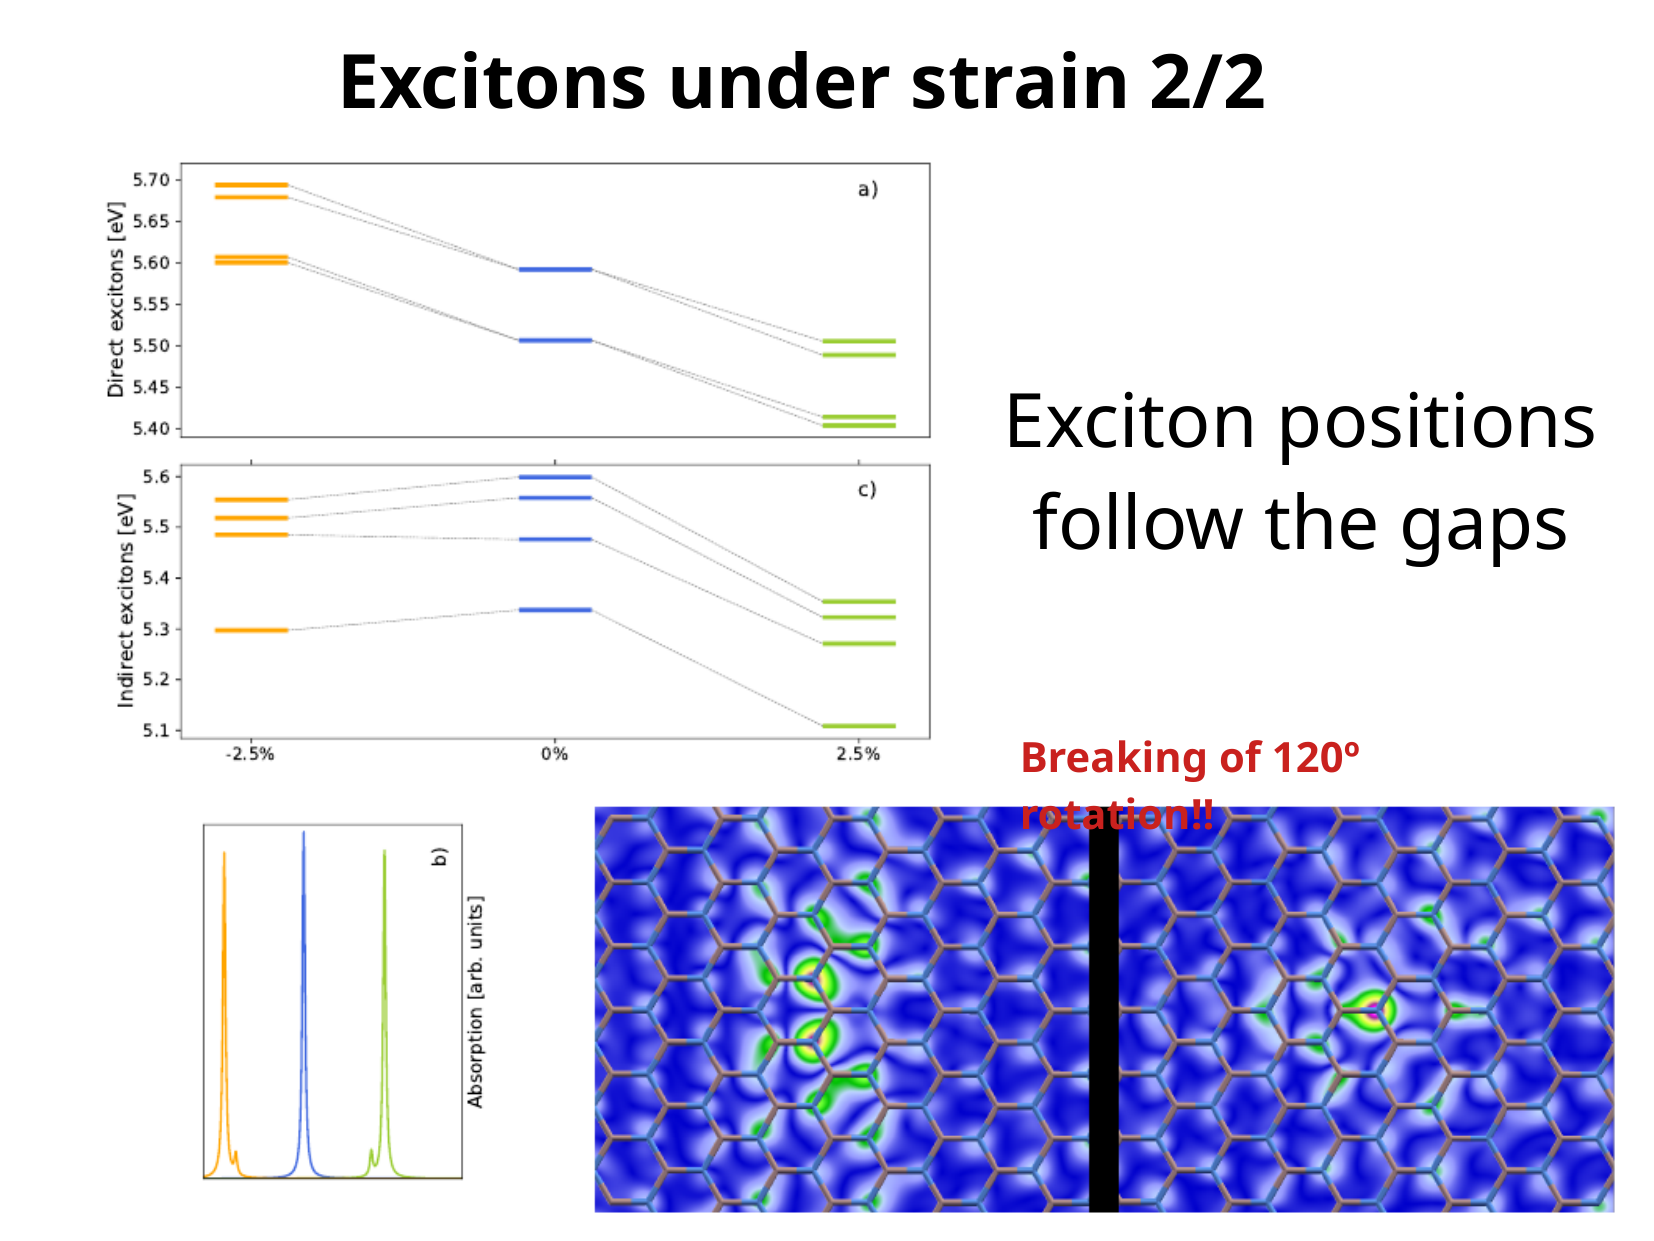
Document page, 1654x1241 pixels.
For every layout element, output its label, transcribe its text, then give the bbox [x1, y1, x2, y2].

text_box Breaking of 120º rotation!! [1005, 720, 1569, 777]
picture [30, 85, 946, 781]
picture [567, 782, 1654, 1241]
picture [150, 809, 532, 1195]
title Excitons under strain 2/2 [45, 8, 1561, 151]
text_box Exciton positions follow the gaps [930, 360, 1654, 525]
